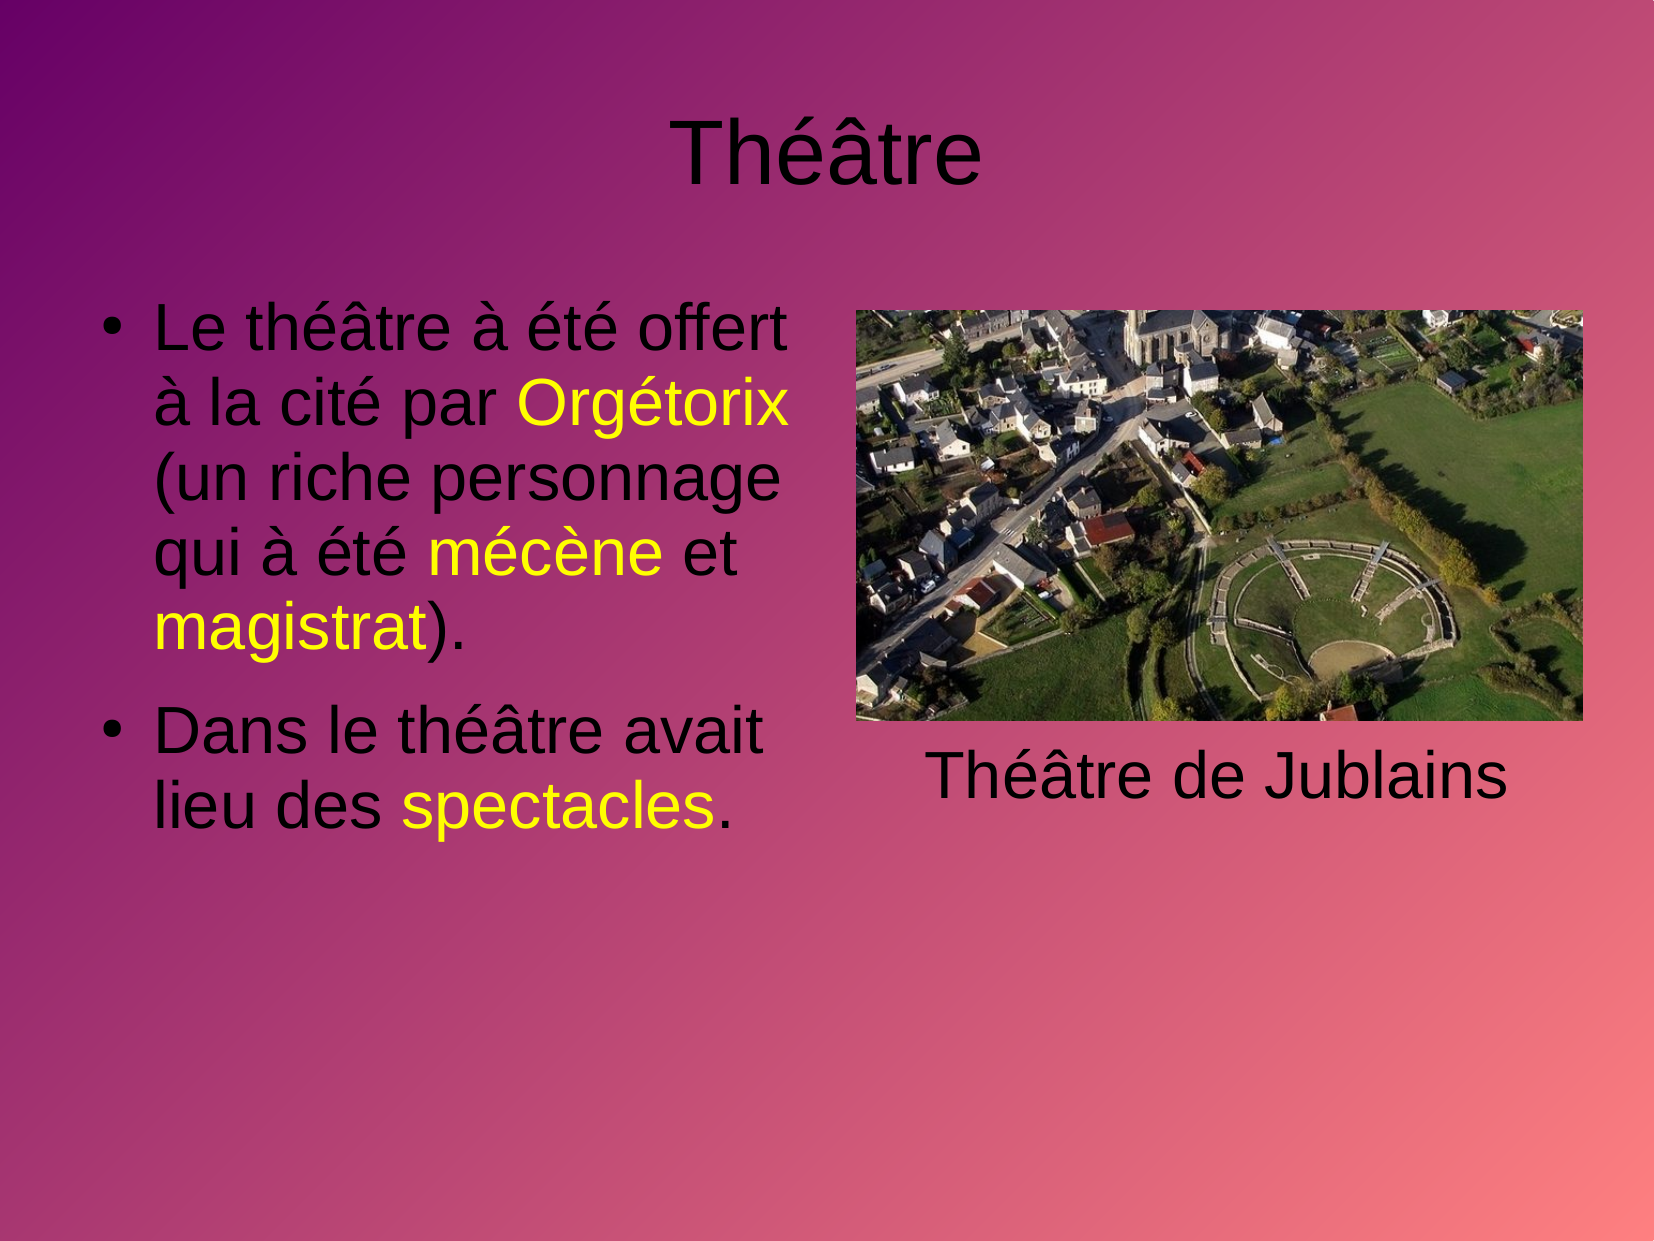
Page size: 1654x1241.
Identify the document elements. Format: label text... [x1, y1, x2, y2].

text_box Théâtre de Jublains [856, 730, 1578, 863]
list Le théâtre à été offert à la cité par Orgétorix (un riche personnage qui à été mécène et magistrat). Dans le théâtre avait lieu des spectacles. [82, 290, 809, 1010]
picture [856, 310, 1583, 721]
title Théâtre [82, 49, 1571, 257]
